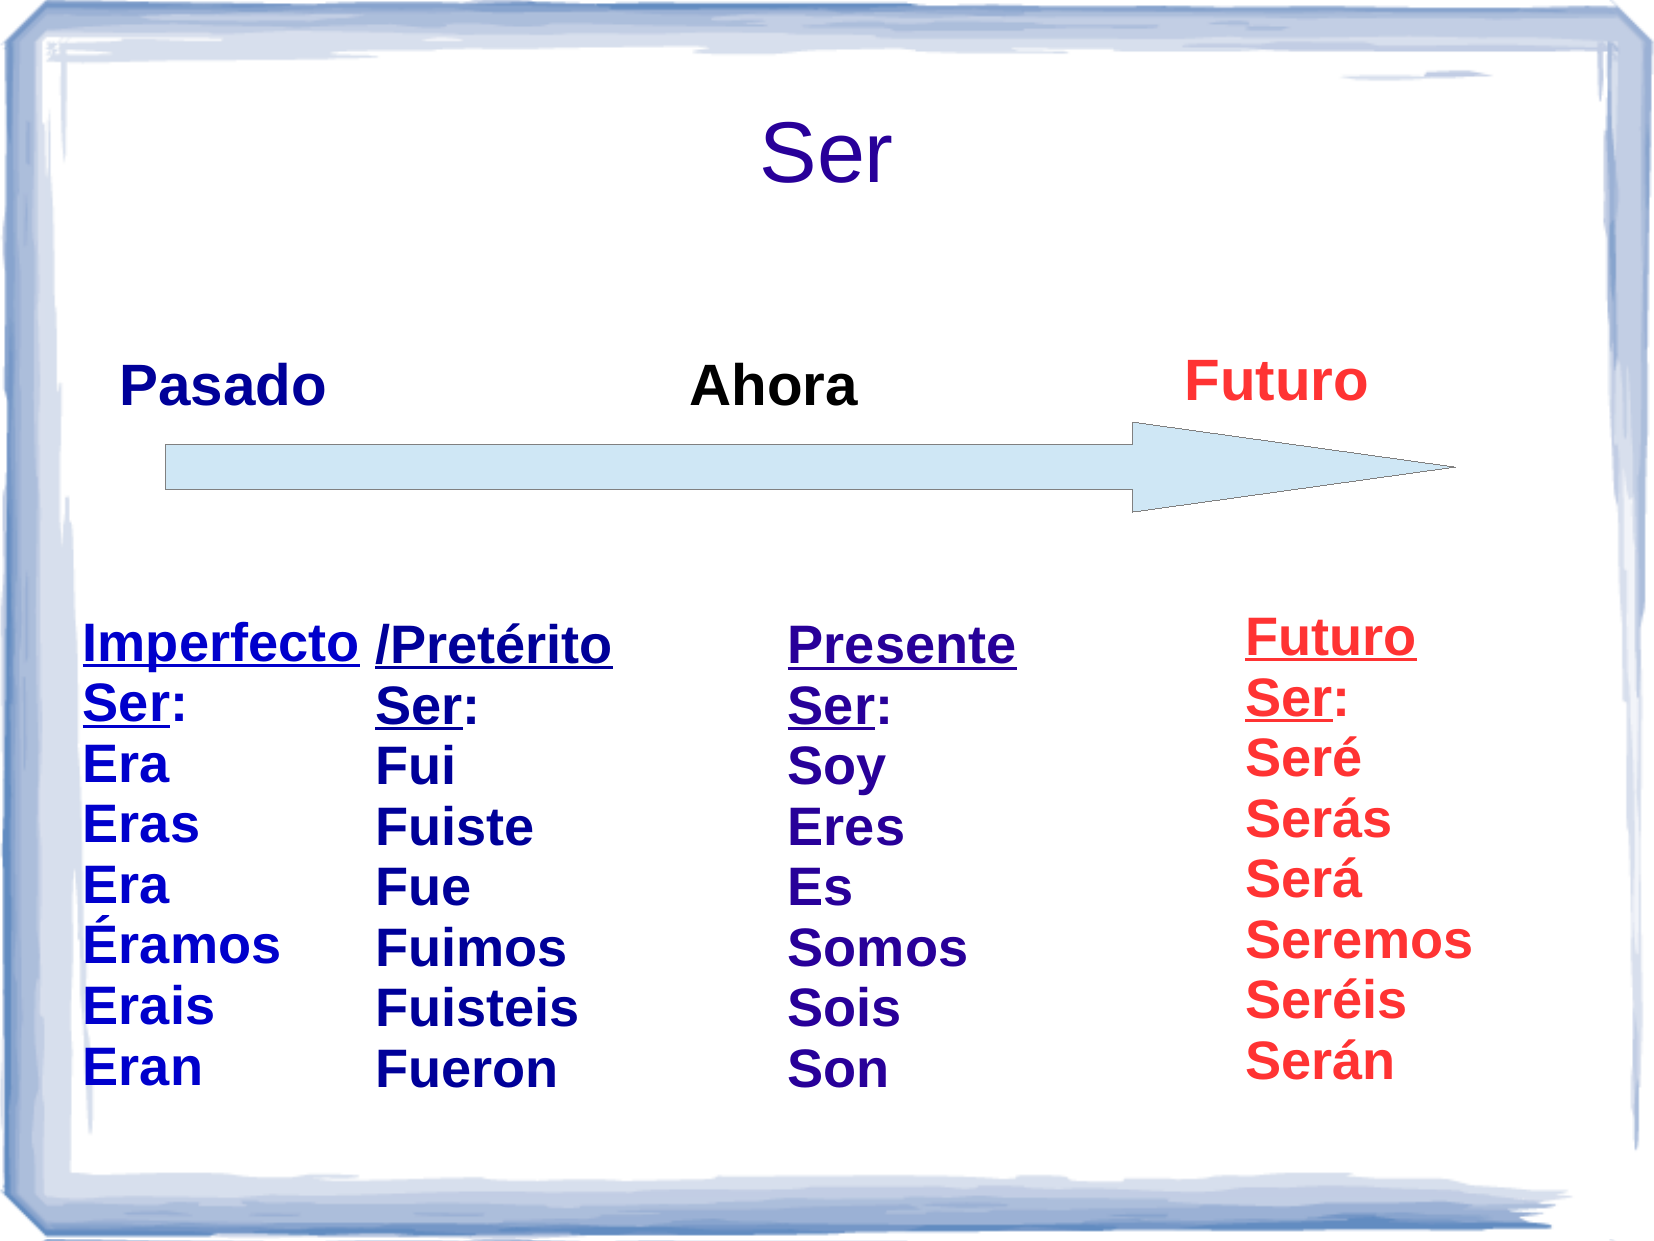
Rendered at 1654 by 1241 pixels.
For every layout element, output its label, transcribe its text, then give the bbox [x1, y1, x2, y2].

title Ser [82, 49, 1571, 257]
text_box Futuro Ser: Seré Serás Será Seremos Seréis Serán [1245, 512, 1546, 1186]
text_box Futuro [1170, 340, 1501, 423]
text_box [165, 422, 1456, 513]
text_box Pasado [105, 345, 436, 427]
subtitle Imperfecto Ser: Era Eras Era Éramos Erais Eran [82, 517, 436, 1191]
text_box Presente Ser: Soy Eres Es Somos Sois Son [787, 520, 1141, 1194]
text_box /Pretérito Ser: Fui Fuiste Fue Fuimos Fuisteis Fueron [375, 520, 728, 1194]
text_box Ahora [675, 345, 1006, 427]
picture [0, 0, 1654, 1241]
